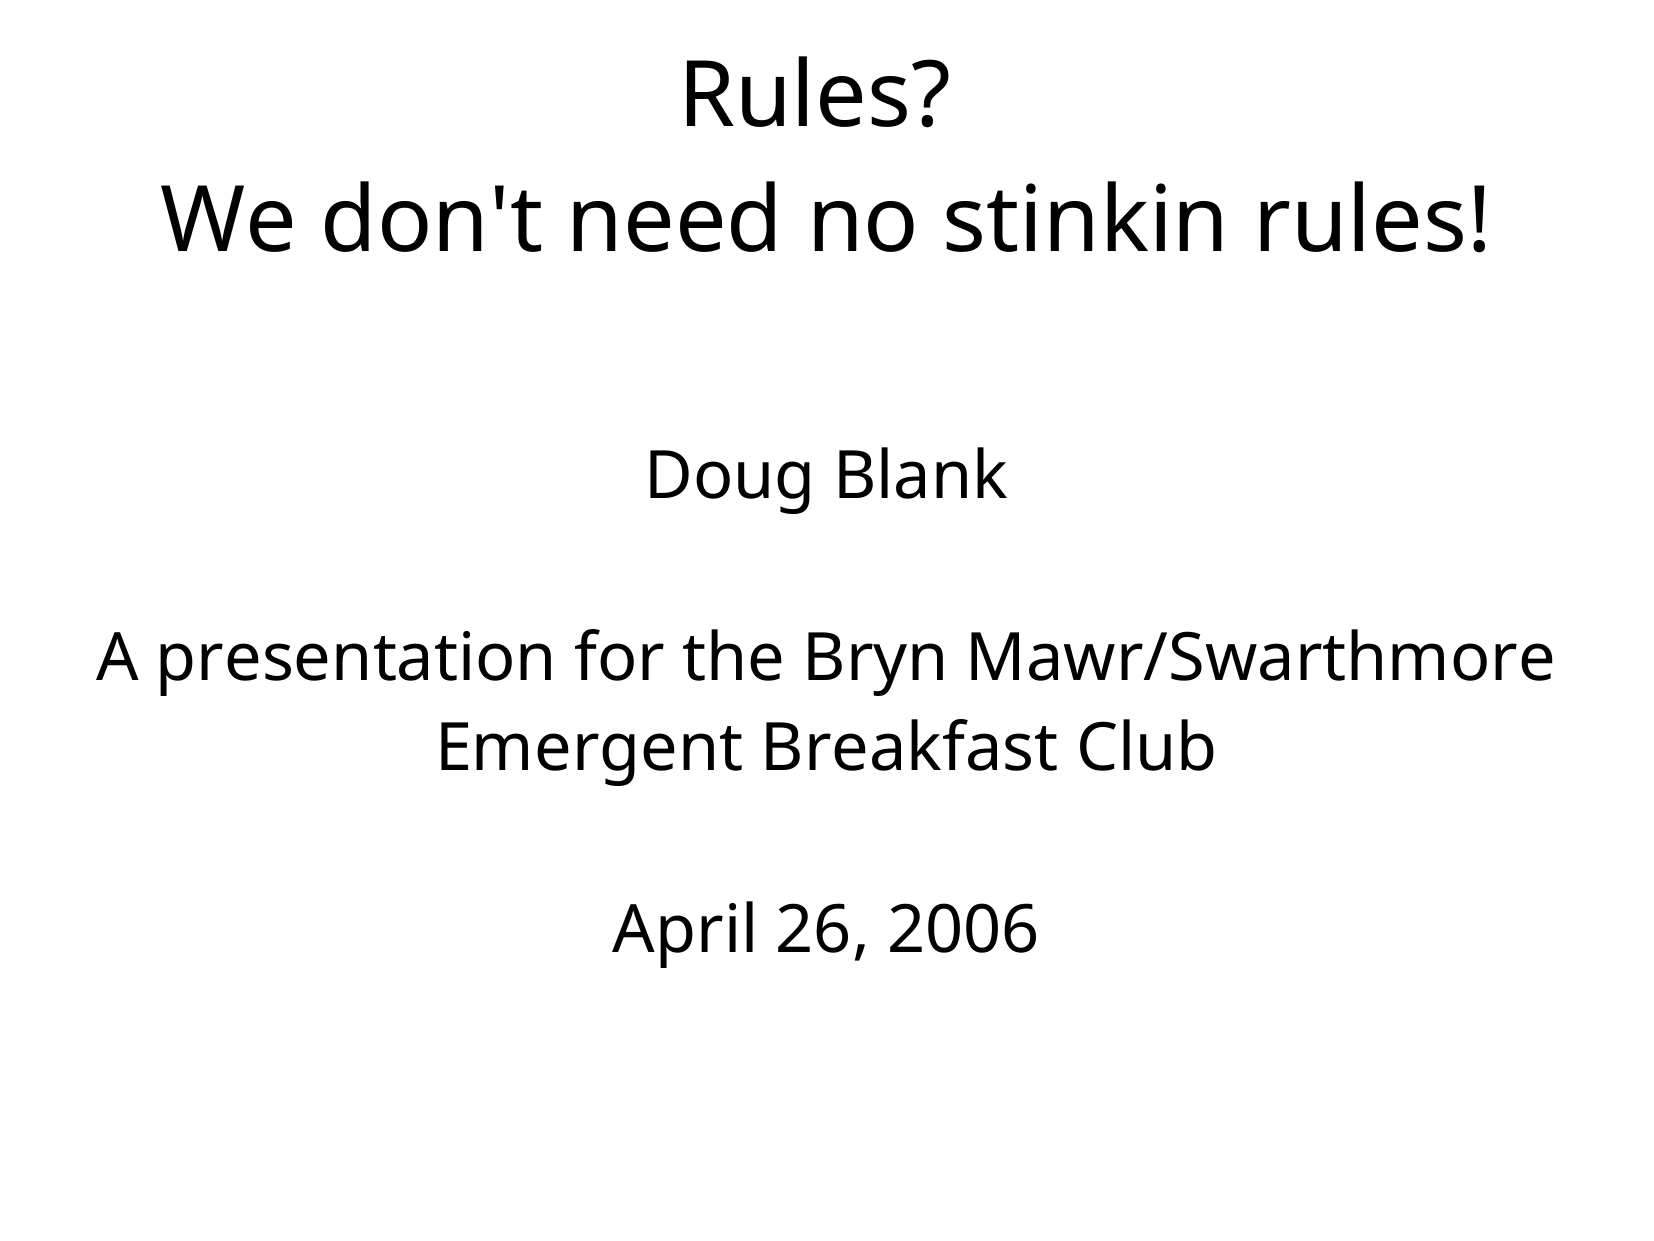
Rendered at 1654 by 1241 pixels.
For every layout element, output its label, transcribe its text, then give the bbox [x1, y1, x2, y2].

subtitle Doug Blank A presentation for the Bryn Mawr/Swarthmore Emergent Breakfast Club April 26, 2006 [82, 290, 1571, 1109]
title Rules? We don't need no stinkin rules! [82, 42, 1571, 264]
